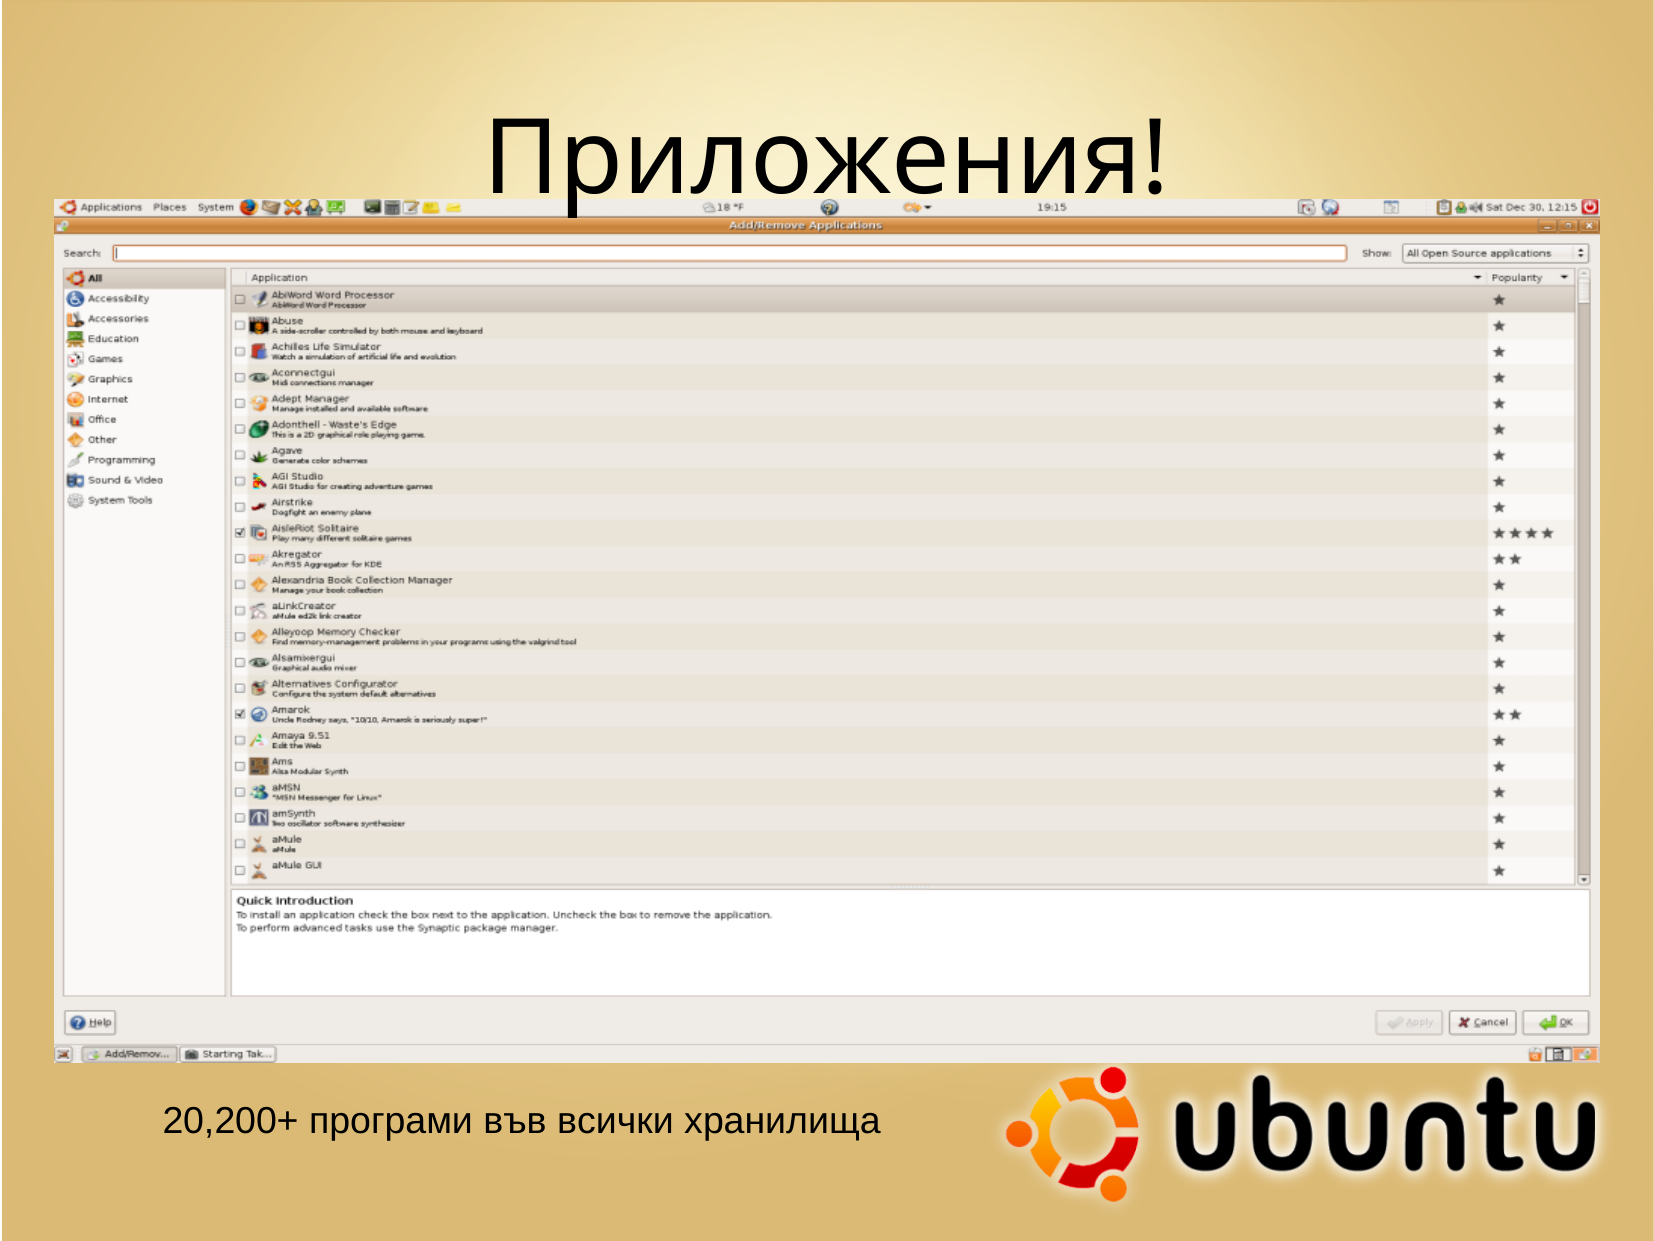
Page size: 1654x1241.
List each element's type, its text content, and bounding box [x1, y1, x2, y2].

title Приложения! [82, 49, 1571, 257]
picture [2, 0, 1654, 1241]
text_box 20,200+ програми във всички хранилища [147, 1092, 916, 1164]
